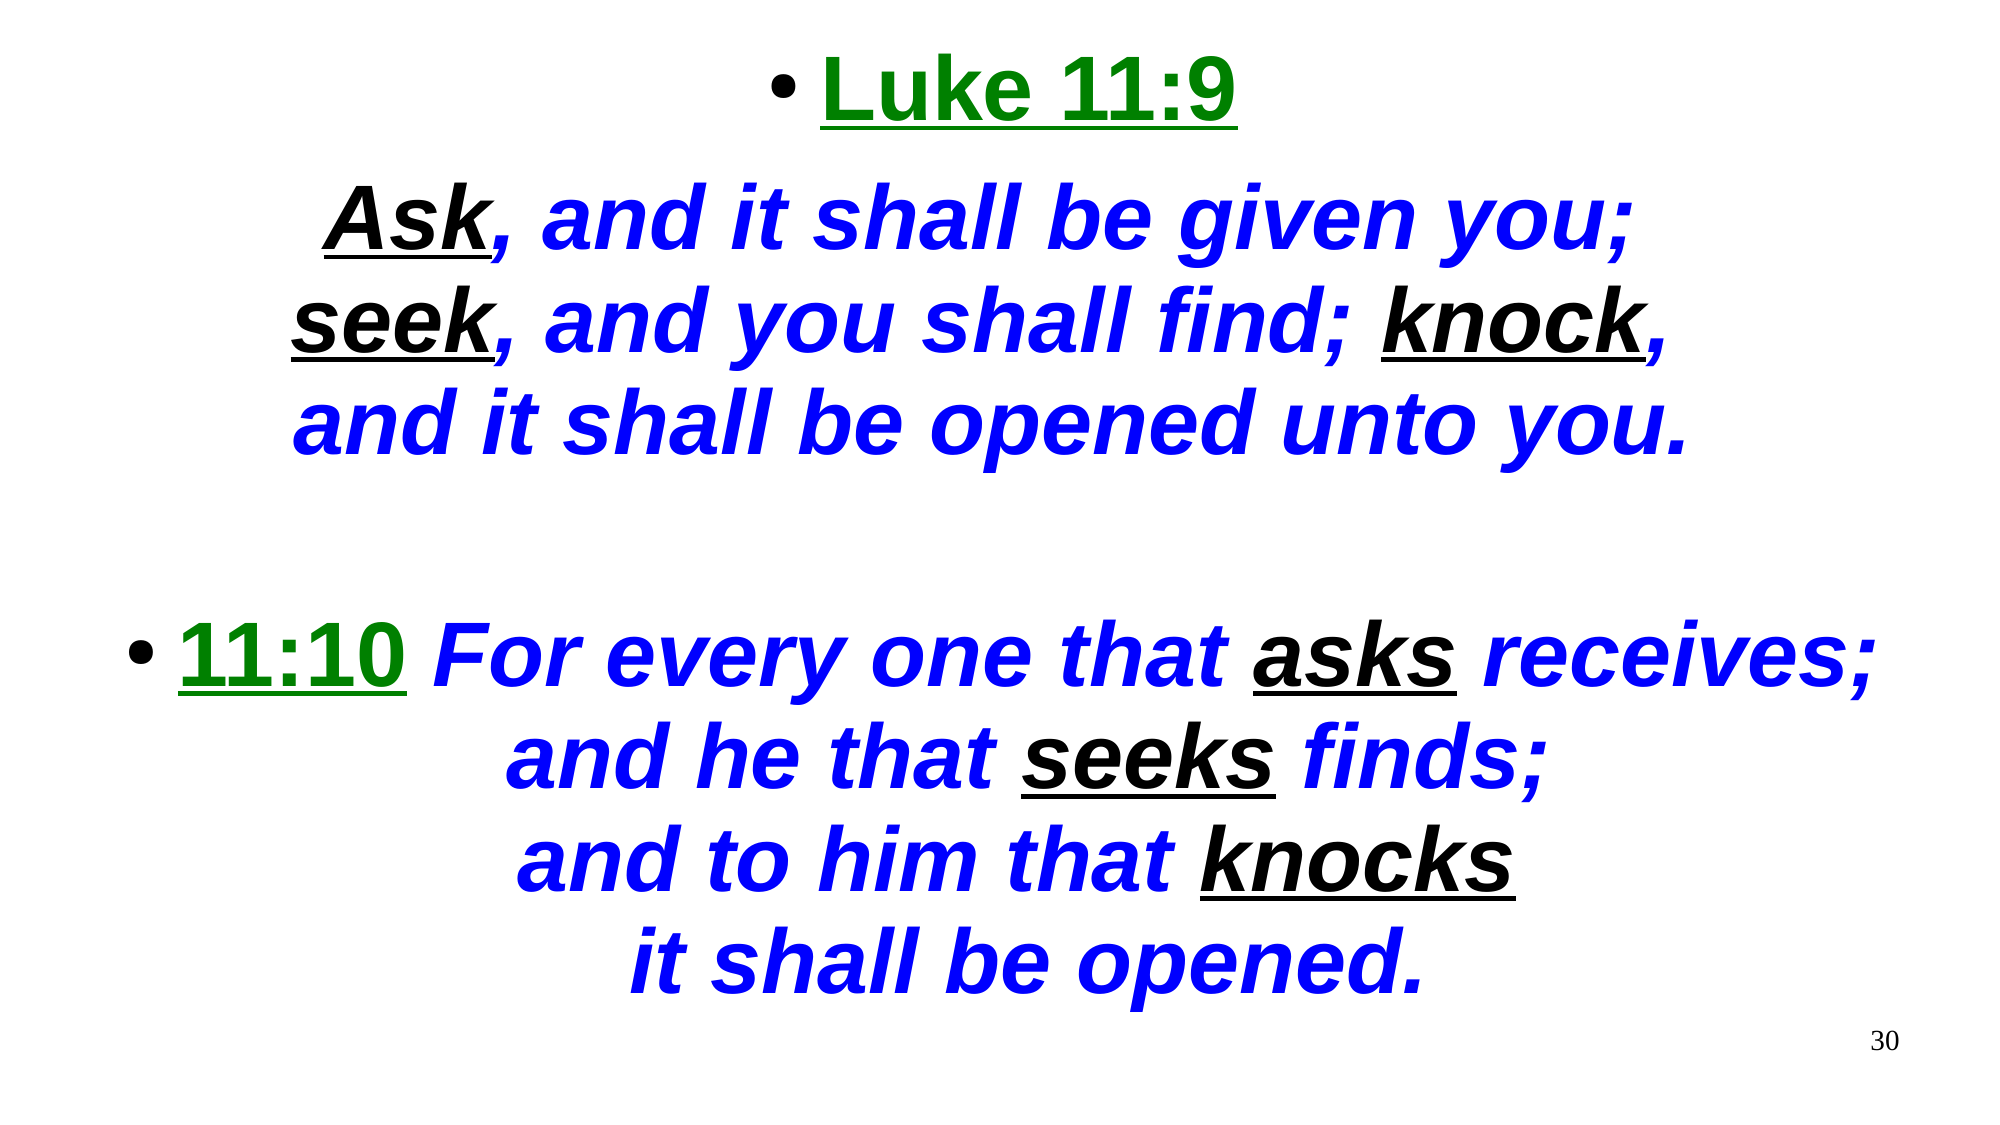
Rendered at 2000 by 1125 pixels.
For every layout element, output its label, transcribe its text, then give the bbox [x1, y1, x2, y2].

list Luke 11:9 Ask, and it shall be given you; seek, and you shall find; knock, and it shall be opened unto you. 11:10 For every one that asks receives; and he that seeks finds; and to him that knocks it shall be opened. [37, 37, 1951, 1088]
